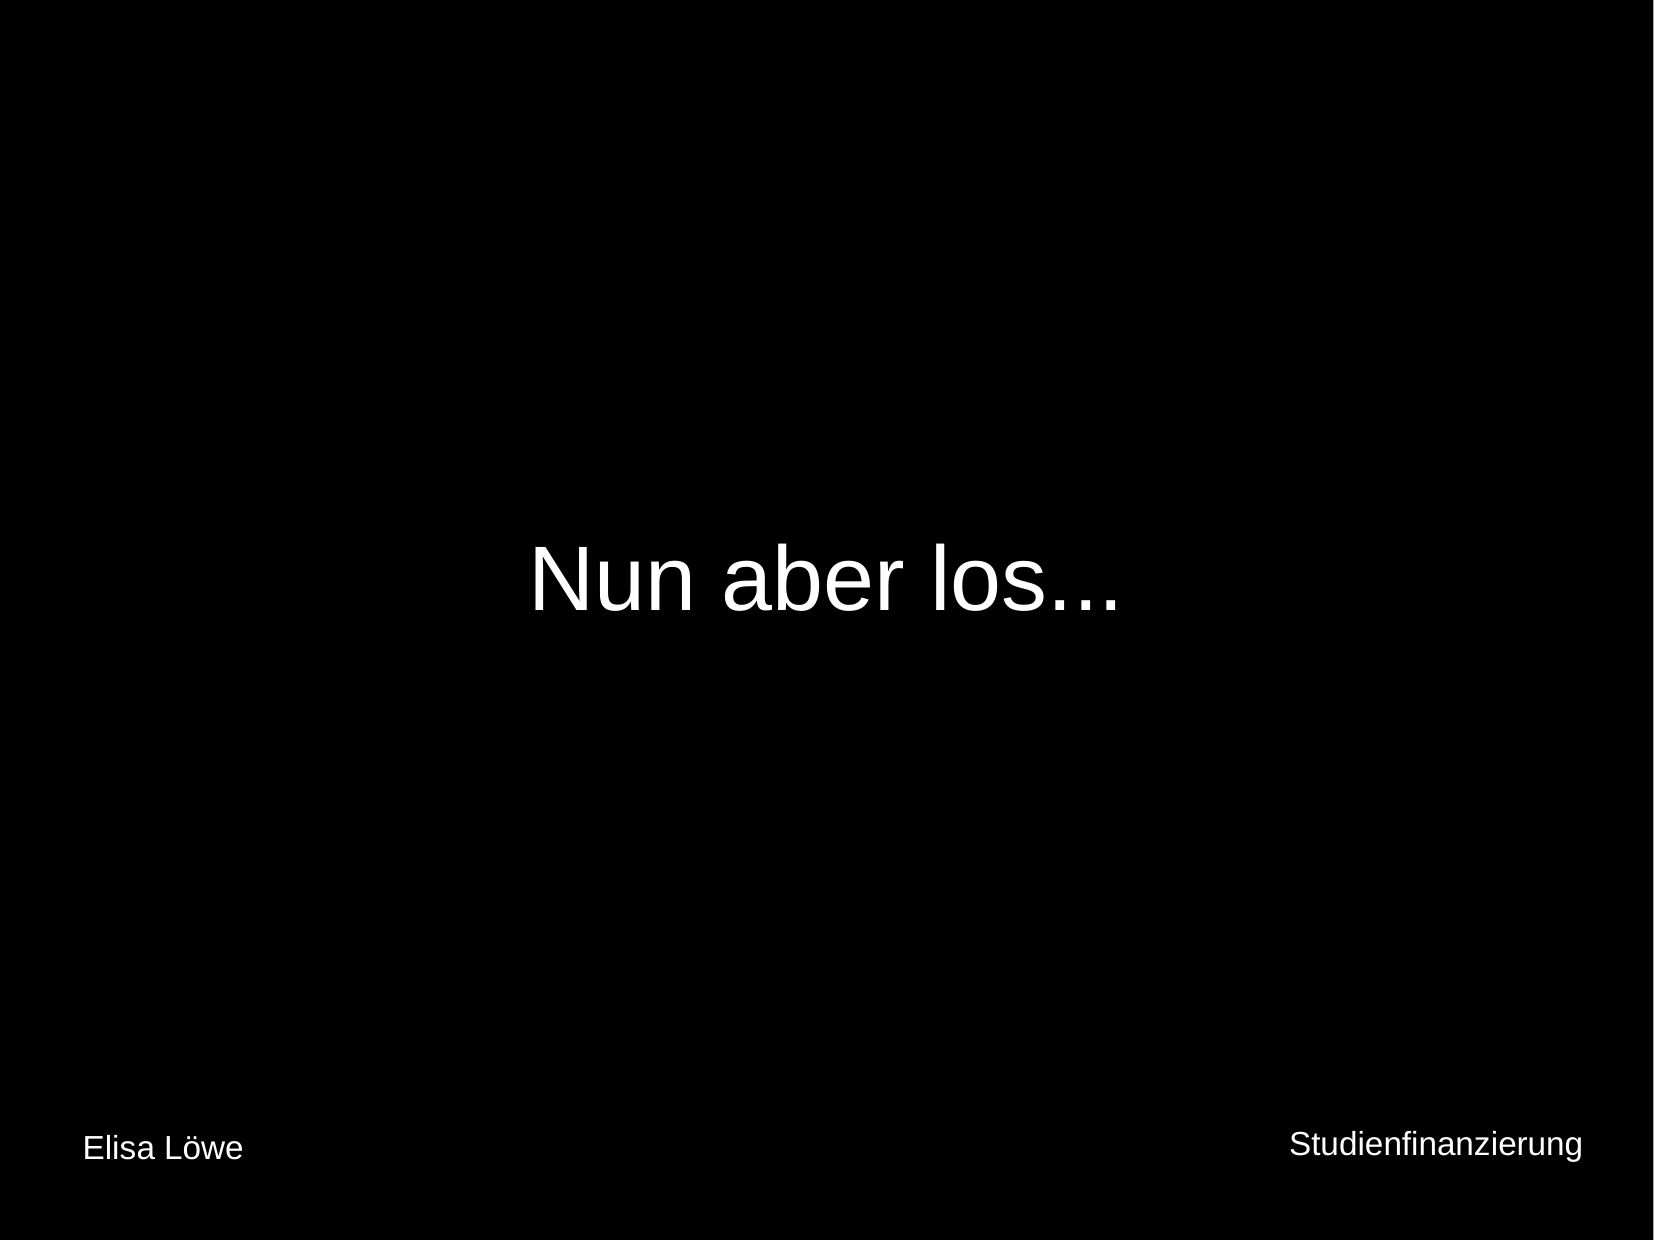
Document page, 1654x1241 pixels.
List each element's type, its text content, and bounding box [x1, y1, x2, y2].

subtitle Nun aber los... [82, 49, 1571, 1109]
